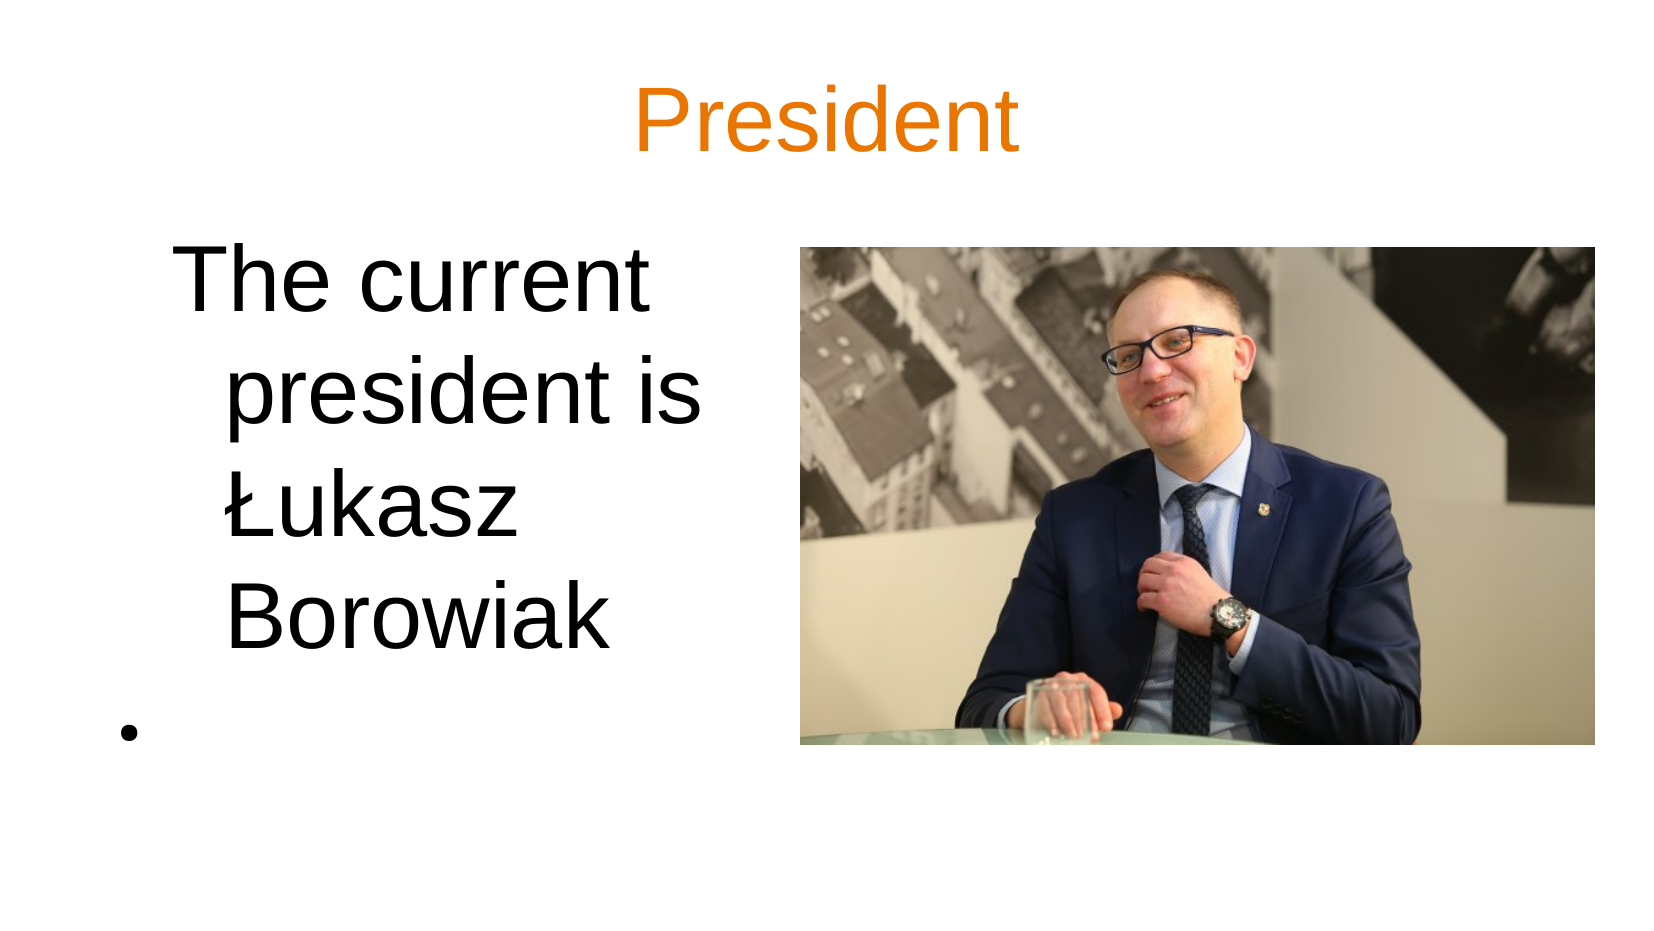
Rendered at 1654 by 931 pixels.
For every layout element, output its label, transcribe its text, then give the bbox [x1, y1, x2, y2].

title President [82, 59, 1571, 171]
list The current president is Łukasz Borowiak [82, 217, 809, 758]
picture [800, 248, 1595, 745]
